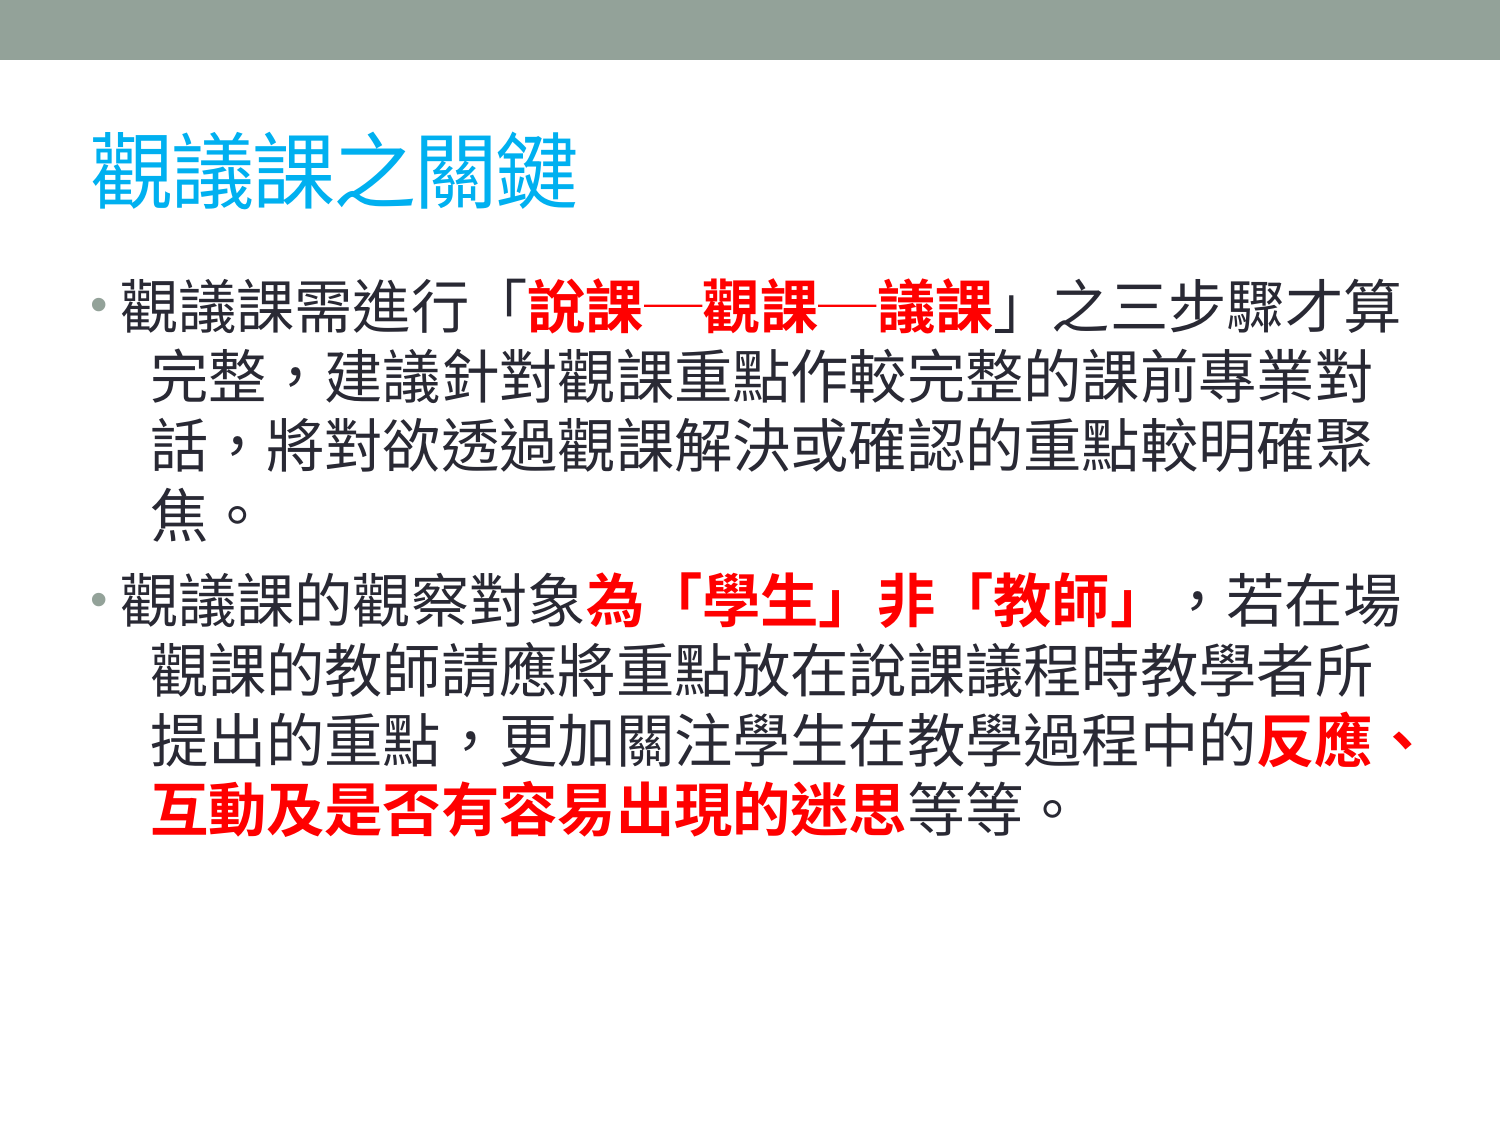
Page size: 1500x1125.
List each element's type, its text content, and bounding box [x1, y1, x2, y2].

list 觀議課需進行「說課─觀課─議課」之三步驟才算完整，建議針對觀課重點作較完整的課前專業對話，將對欲透過觀課解決或確認的重點較明確聚焦。 觀議課的觀察對象為「學生」非「教師」，若在場觀課的教師請應將重點放在說課議程時教學者所提出的重點，更加關注學生在教學過程中的反應、互動及是否有容易出現的迷思等等。 [75, 262, 1426, 1063]
title 觀議課之關鍵 [75, 87, 1426, 251]
